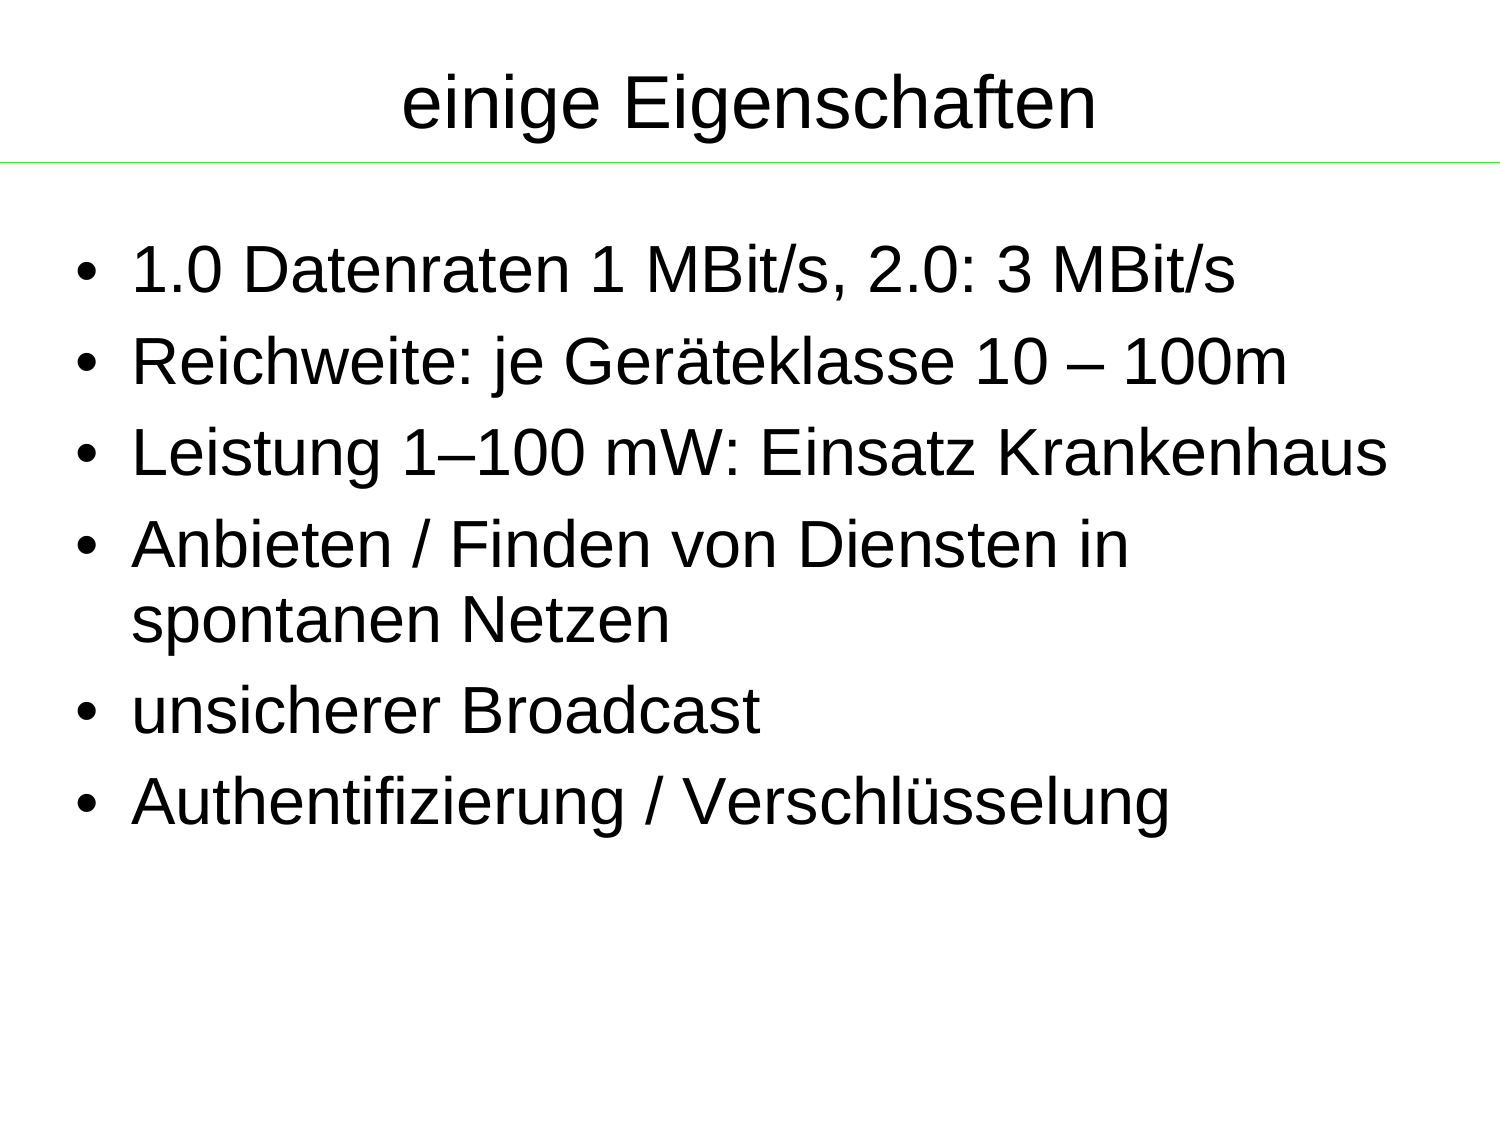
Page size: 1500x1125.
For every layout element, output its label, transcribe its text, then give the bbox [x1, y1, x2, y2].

title einige Eigenschaften [75, 49, 1426, 156]
list 1.0 Datenraten 1 MBit/s, 2.0: 3 MBit/s Reichweite: je Geräteklasse 10 – 100m Leistung 1–100 mW: Einsatz Krankenhaus Anbieten / Finden von Diensten in spontanen Netzen unsicherer Broadcast Authentifizierung / Verschlüsselung [75, 232, 1426, 1023]
